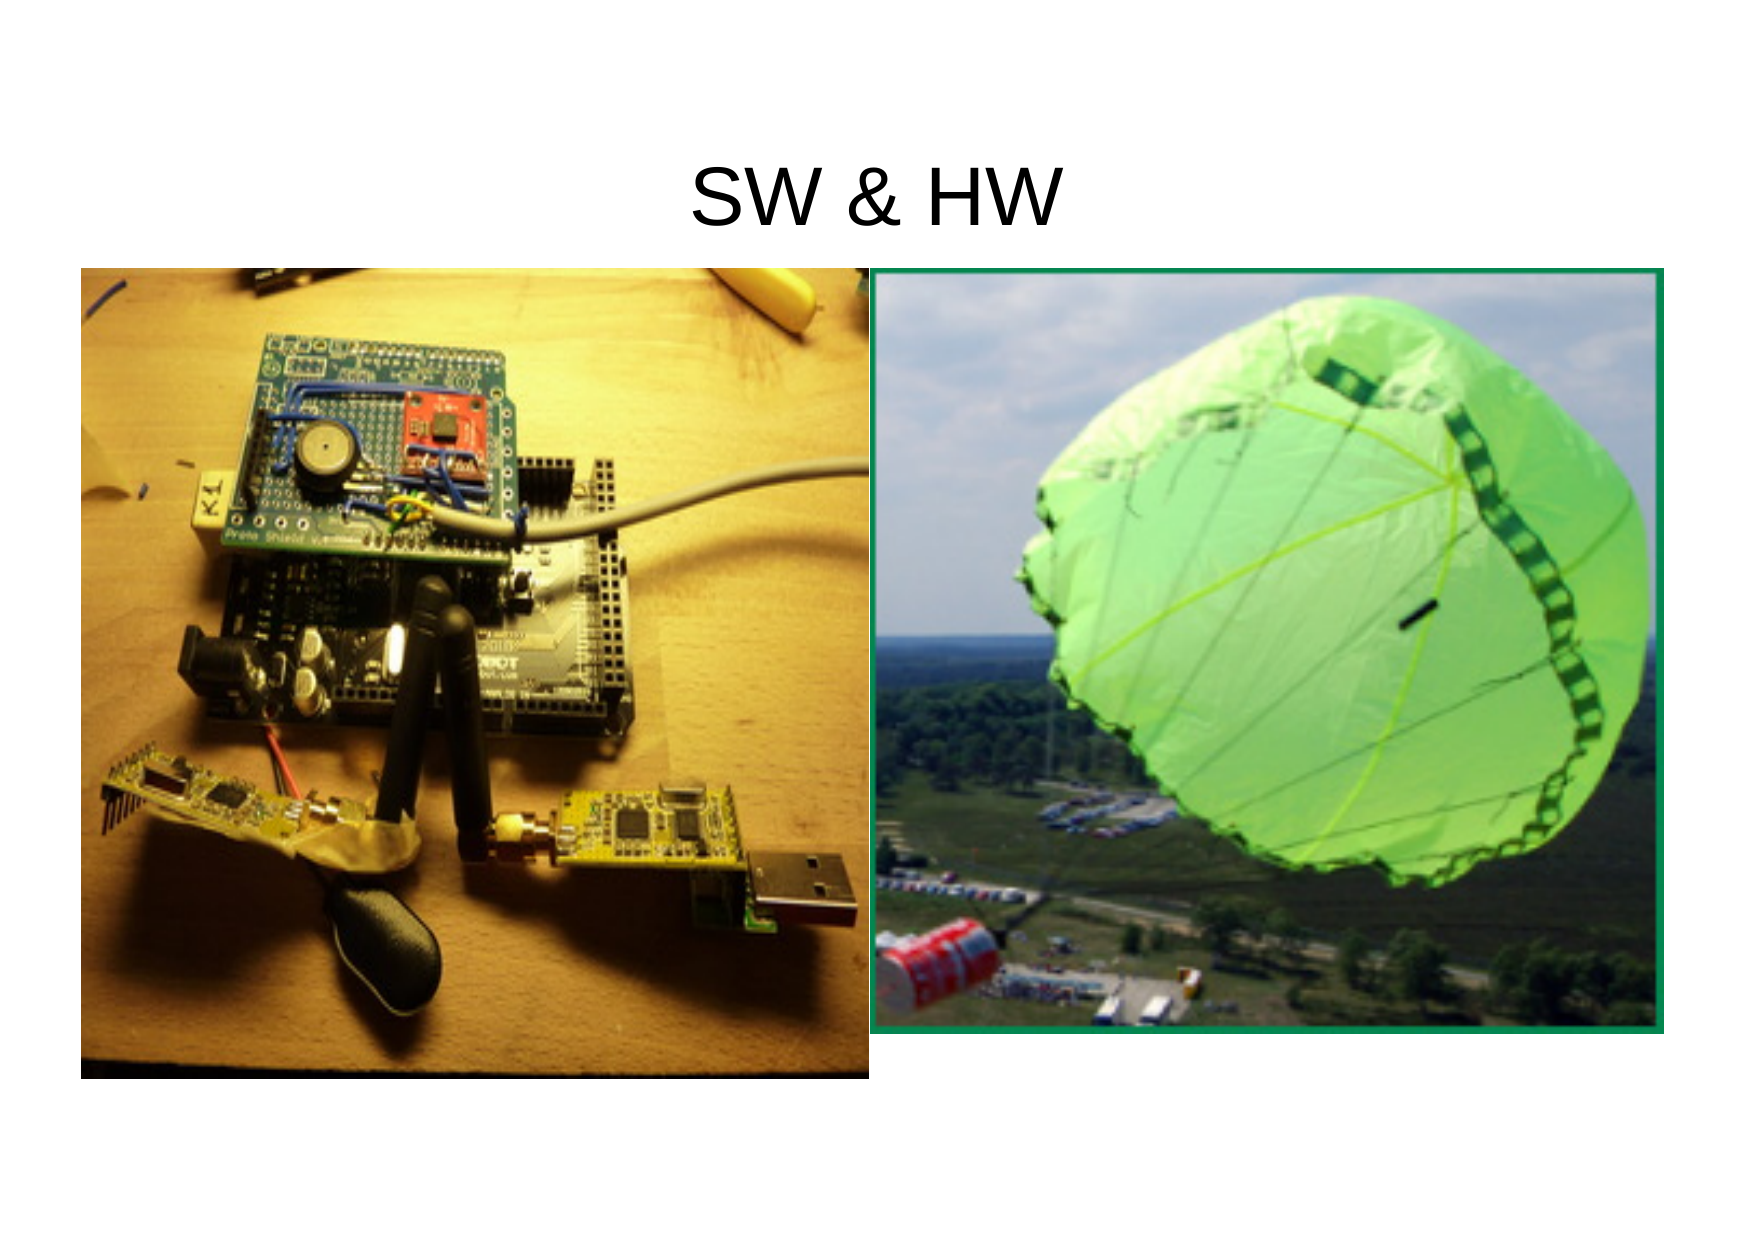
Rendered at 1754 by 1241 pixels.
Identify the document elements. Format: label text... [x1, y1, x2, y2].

title SW & HW [140, 103, 1614, 291]
picture [81, 268, 869, 1079]
picture [870, 268, 1664, 1034]
